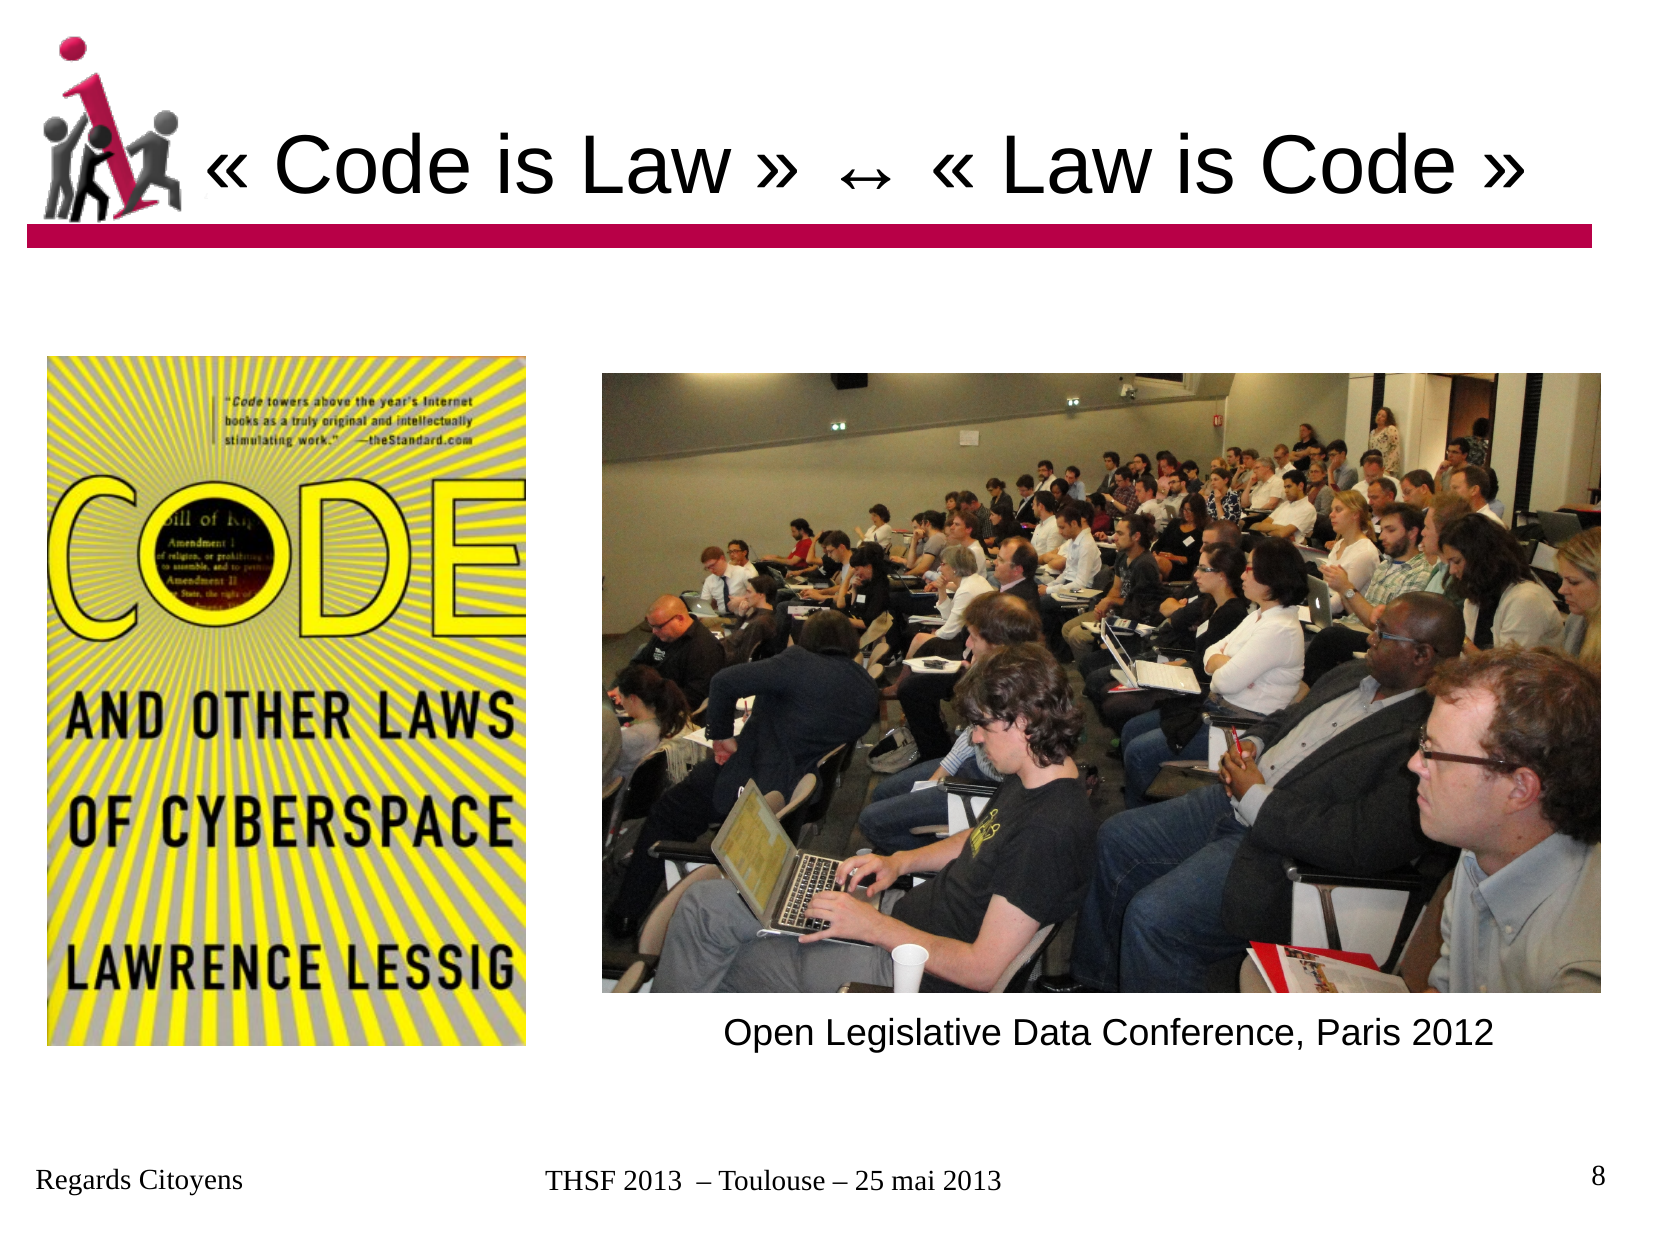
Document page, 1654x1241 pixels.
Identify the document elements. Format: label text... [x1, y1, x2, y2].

picture [602, 373, 1601, 993]
picture [27, 31, 208, 224]
text_box Open Legislative Data Conference, Paris 2012 [708, 1003, 1510, 1061]
picture [47, 356, 526, 1046]
title « Code is Law » ↔ « Law is Code » [204, 68, 1593, 261]
